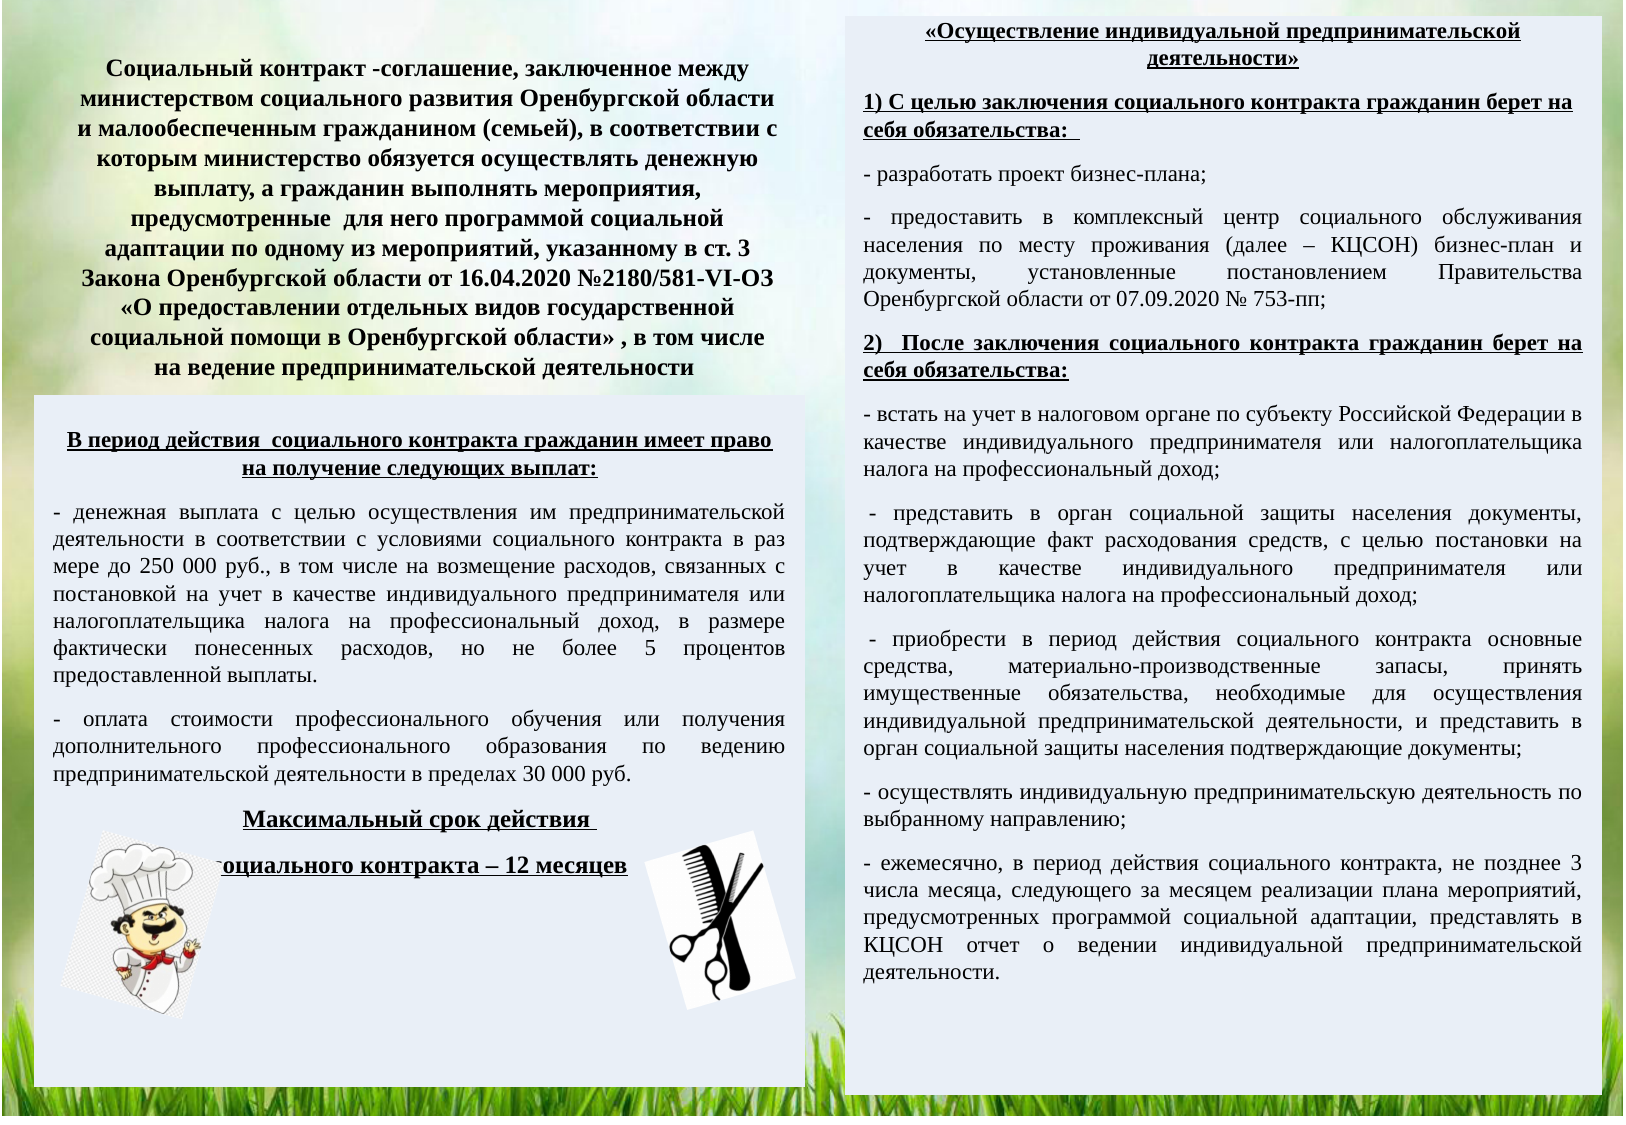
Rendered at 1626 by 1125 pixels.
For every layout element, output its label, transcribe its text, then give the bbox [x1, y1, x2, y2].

picture [2, 0, 1623, 1116]
text_box Социальный контракт -соглашение, заключенное между министерством социального развития Оренбургской области и малообеспеченным гражданином (семьей), в соответствии с которым министерство обязуется осуществлять денежную выплату, а гражданин выполнять мероприятия, предусмотренные для него программой социальной адаптации по одному из мероприятий, указанному в ст. 3 Закона Оренбургской области от 16.04.2020 №2180/581-VI-ОЗ «О предоставлении отдельных видов государственной социальной помощи в Оренбургской области» , в том числе на ведение предпринимательской деятельности [60, 43, 796, 389]
table_header «Осуществление индивидуальной предпринимательской деятельности» 1) С целью заключения социального контракта гражданин берет на себя обязательства: - разработать проект бизнес-плана; - предоставить в комплексный центр социального обслуживания населения по месту проживания (далее – КЦСОН) бизнес-план и документы, установленные постановлением Правительства Оренбургской области от 07.09.2020 № 753-пп; 2) После заключения социального контракта гражданин берет на себя обязательства: - встать на учет в налоговом органе по субъекту Российской Федерации в качестве индивидуального предпринимателя или налогоплательщика налога на профессиональный доход; - представить в орган социальной защиты населения документы, подтверждающие факт расходования средств, с целью постановки на учет в качестве индивидуального предпринимателя или налогоплательщика налога на профессиональный доход; - приобрести в период действия социального контракта основные средства, материально-производственные запасы, принять имущественные обязательства, необходимые для осуществления индивидуальной предпринимательской деятельности, и представить в орган социальной защиты населения подтверждающие документы; - осуществлять индивидуальную предпринимательскую деятельность по выбранному направлению; - ежемесячно, в период действия социального контракта, не позднее 3 числа месяца, следующего за месяцем реализации плана мероприятий, предусмотренных программой социальной адаптации, представлять в КЦСОН отчет о ведении индивидуальной предпринимательской деятельности. [845, 16, 1602, 1095]
table_header В период действия социального контракта гражданин имеет право на получение следующих выплат: - денежная выплата с целью осуществления им предпринимательской деятельности в соответствии с условиями социального контракта в раз мере до 250 000 руб., в том числе на возмещение расходов, связанных с постановкой на учет в качестве индивидуального предпринимателя или налогоплательщика налога на профессиональный доход, в размере фактически понесенных расходов, но не более 5 процентов предоставленной выплаты. - оплата стоимости профессионального обучения или получения дополнительного профессионального образования по ведению предпринимательской деятельности в пределах 30 000 руб. Максимальный срок действия социального контракта – 12 месяцев [34, 395, 805, 1087]
